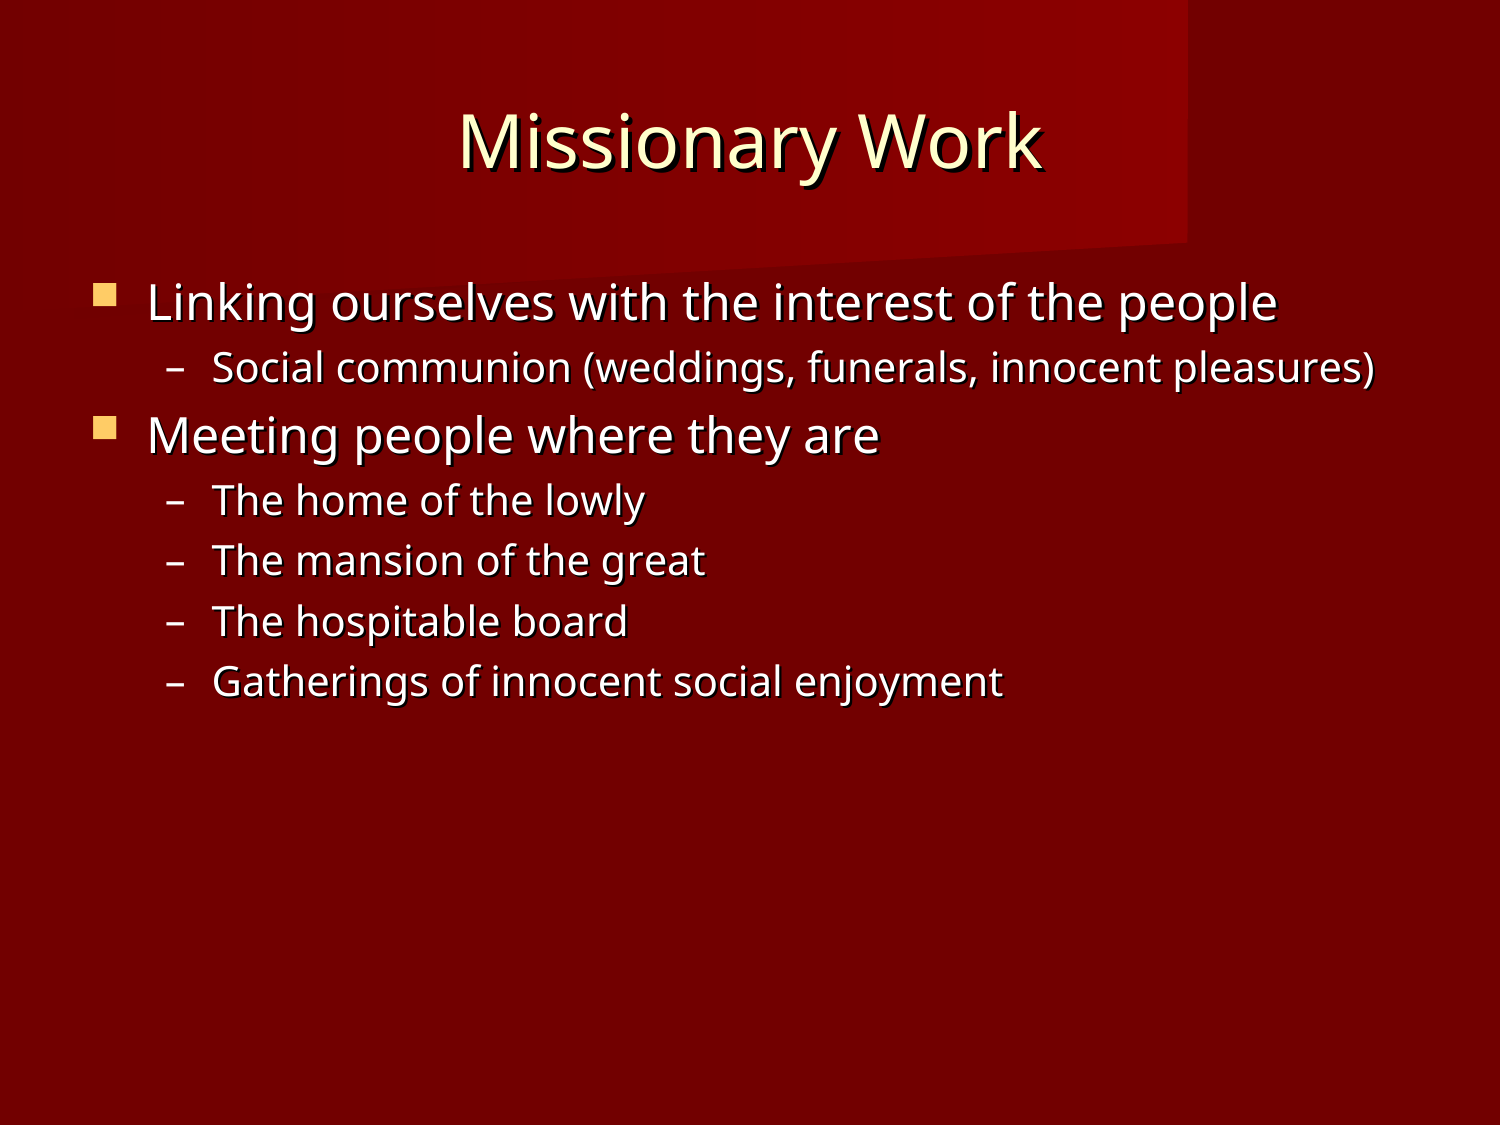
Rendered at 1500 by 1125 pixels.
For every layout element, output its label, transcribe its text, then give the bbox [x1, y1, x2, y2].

list Linking ourselves with the interest of the people Social communion (weddings, funerals, innocent pleasures) Meeting people where they are The home of the lowly The mansion of the great The hospitable board Gatherings of innocent social enjoyment [75, 262, 1426, 1001]
title Missionary Work [75, 45, 1426, 233]
